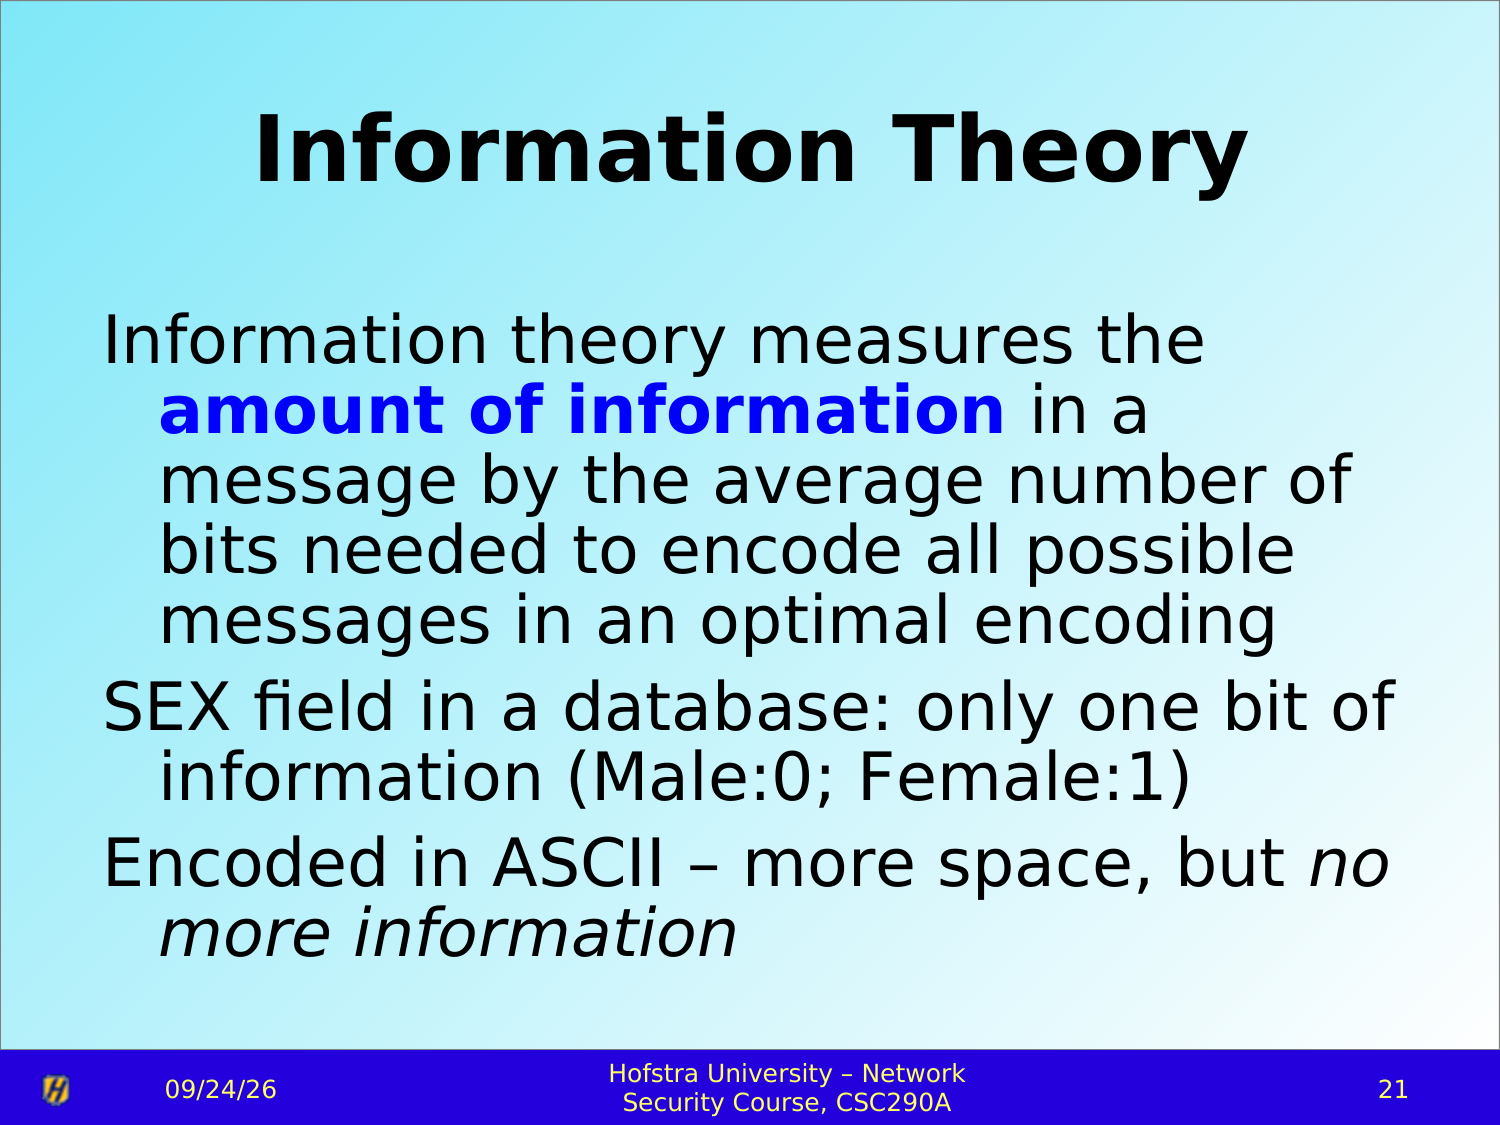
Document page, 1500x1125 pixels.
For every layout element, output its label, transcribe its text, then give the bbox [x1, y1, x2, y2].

title Information Theory [112, 88, 1391, 212]
picture [37, 1072, 76, 1110]
list Information theory measures the amount of information in a message by the average number of bits needed to encode all possible messages in an optimal encoding SEX field in a database: only one bit of information (Male:0; Female:1) Encoded in ASCII – more space, but no more information [87, 299, 1426, 1013]
